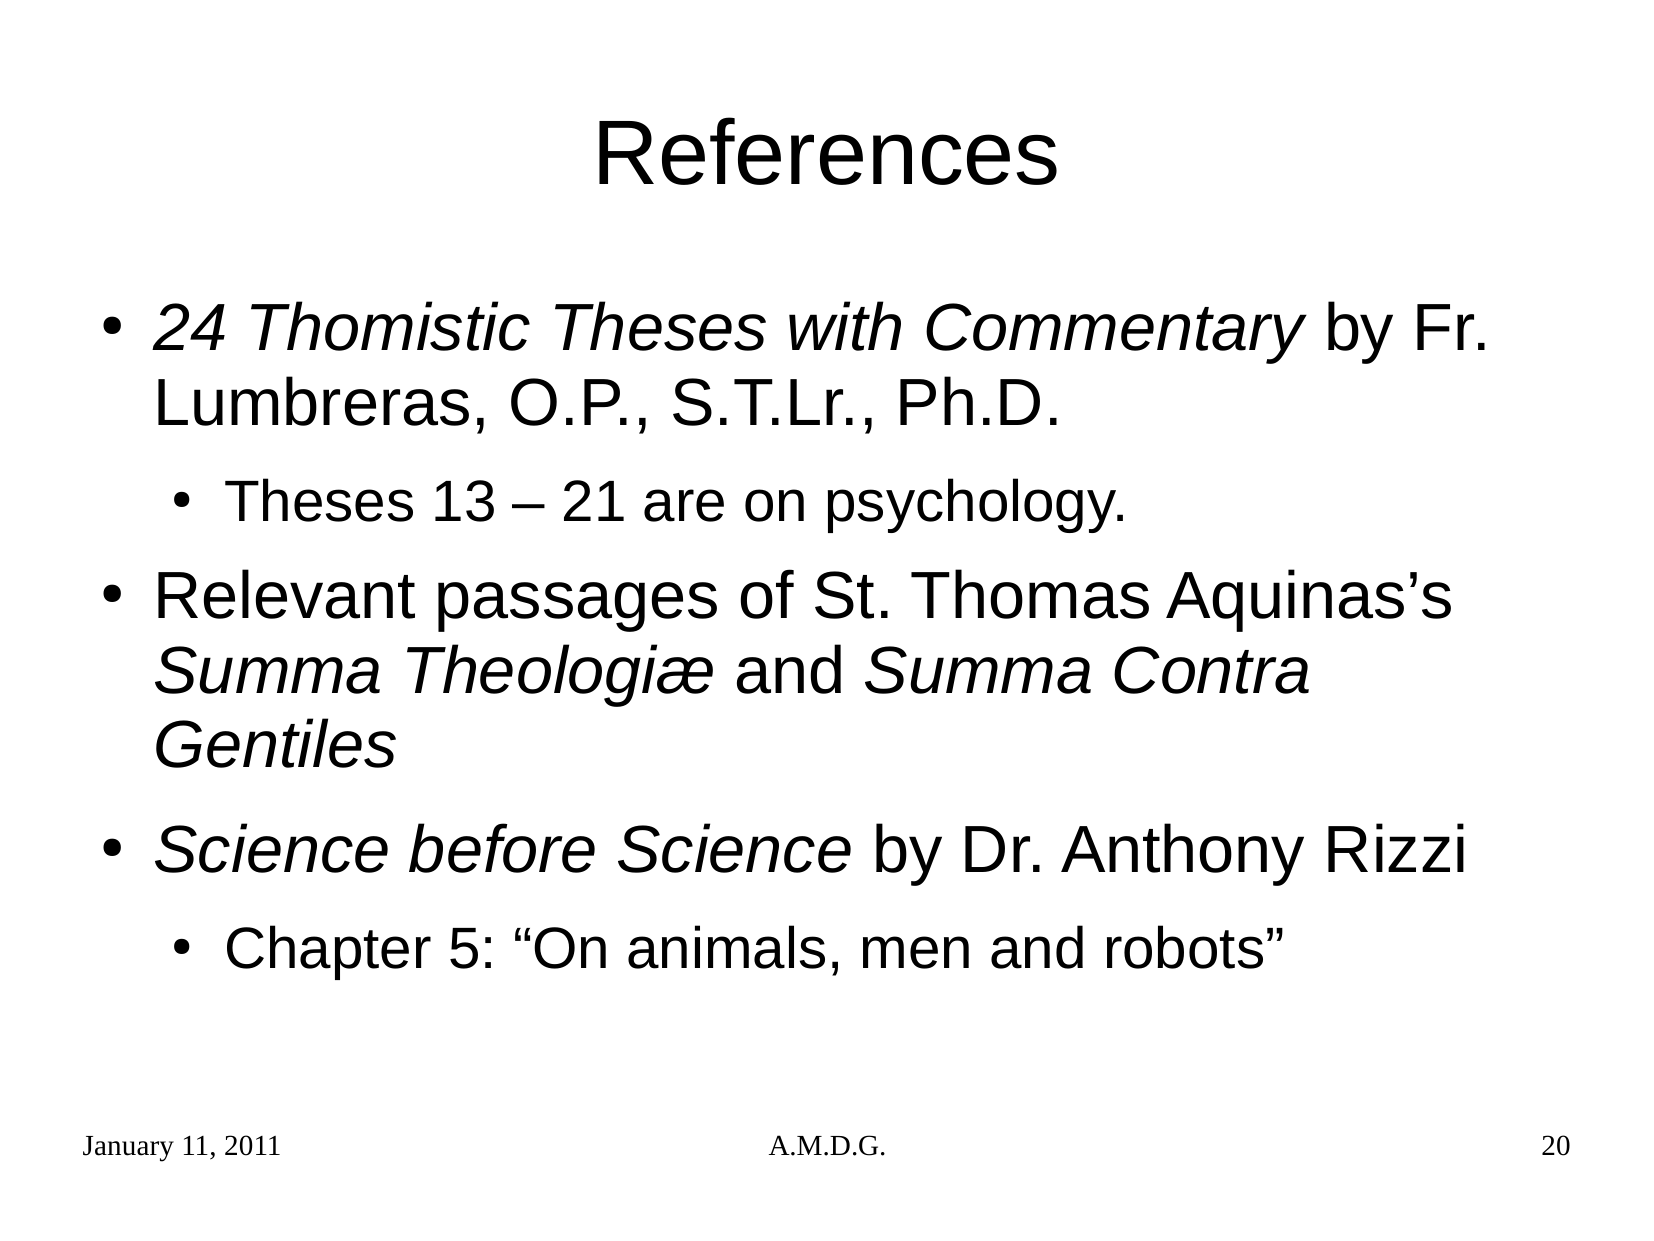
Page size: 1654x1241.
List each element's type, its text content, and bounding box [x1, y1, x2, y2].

list 24 Thomistic Theses with Commentary by Fr. Lumbreras, O.P., S.T.Lr., Ph.D. Theses 13 – 21 are on psychology. Relevant passages of St. Thomas Aquinas’s Summa Theologiæ and Summa Contra Gentiles Science before Science by Dr. Anthony Rizzi Chapter 5: “On animals, men and robots” [82, 290, 1571, 1109]
title References [82, 49, 1571, 257]
